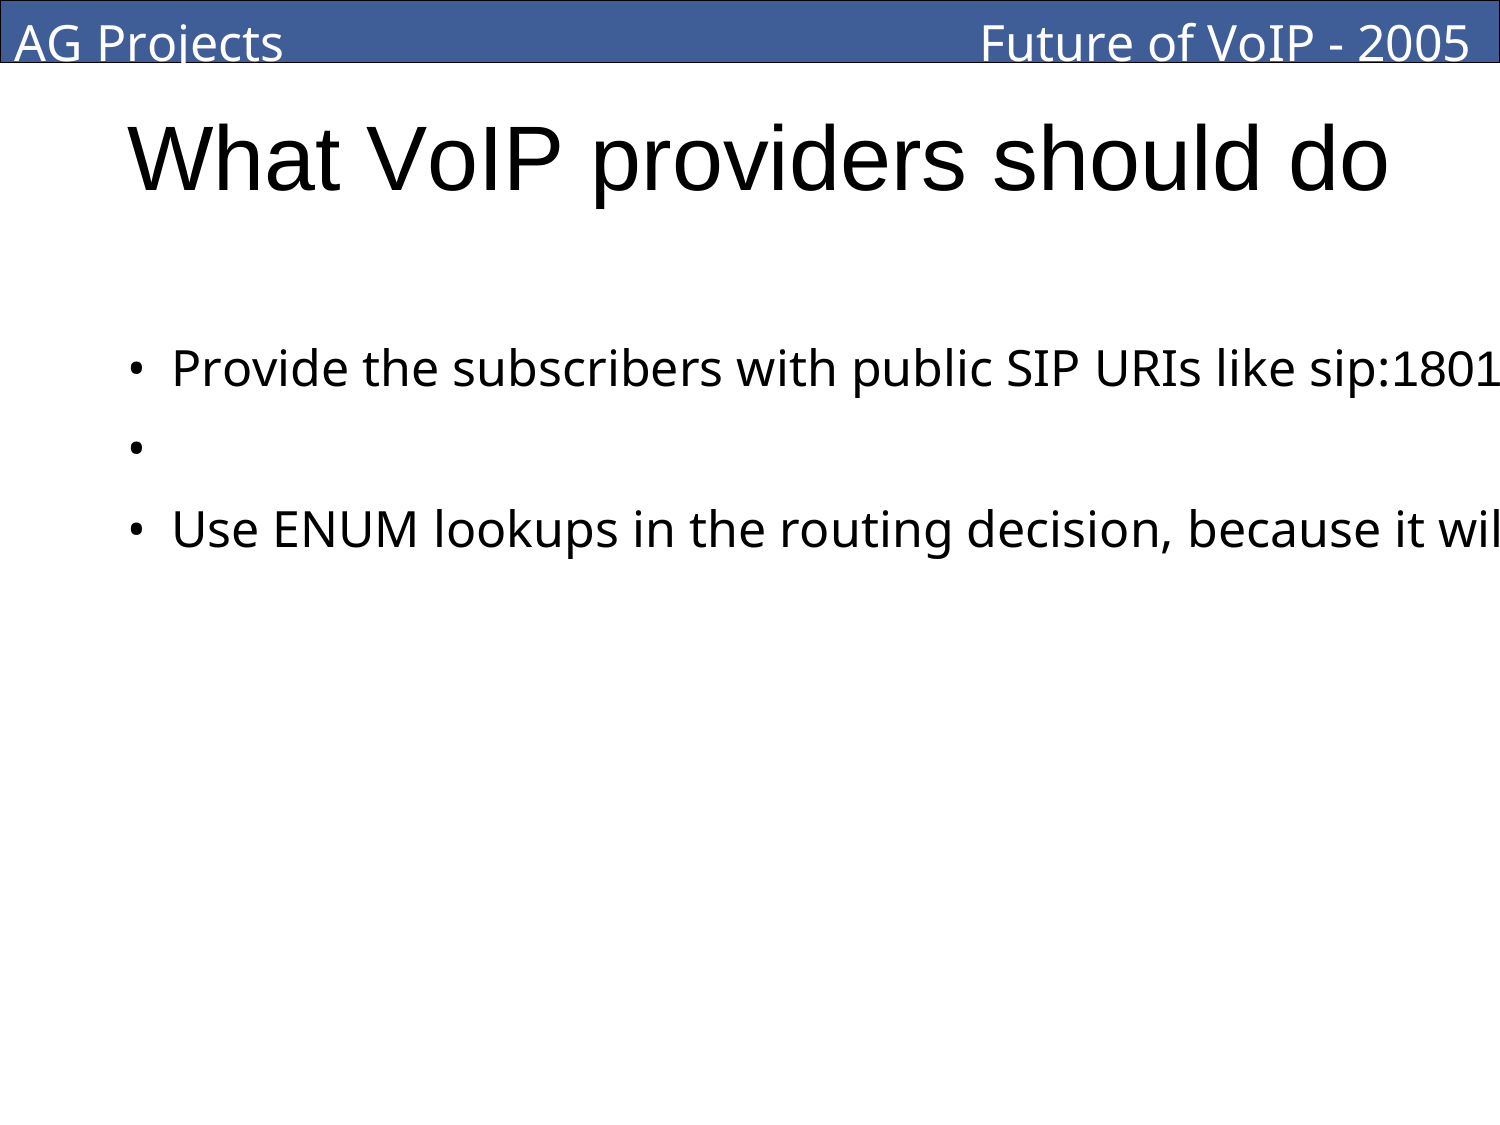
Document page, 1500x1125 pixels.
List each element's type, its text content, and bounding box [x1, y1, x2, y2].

text_box What VoIP providers should do [112, 99, 1412, 288]
text_box Provide the subscribers with public SIP URIs like sip:18016666269106@sipgate.de, because with SIP URIs users can do more than just VoIP Use ENUM lookups in the routing decision, because it will save money on customer acquisition and reduce churn. You can still make money on call termination for calls that end up on IP with 100% margin. And not to mention that the customers will be happier as they can manage their contacts using ENUM to simplify their identity. [112, 324, 1377, 1047]
